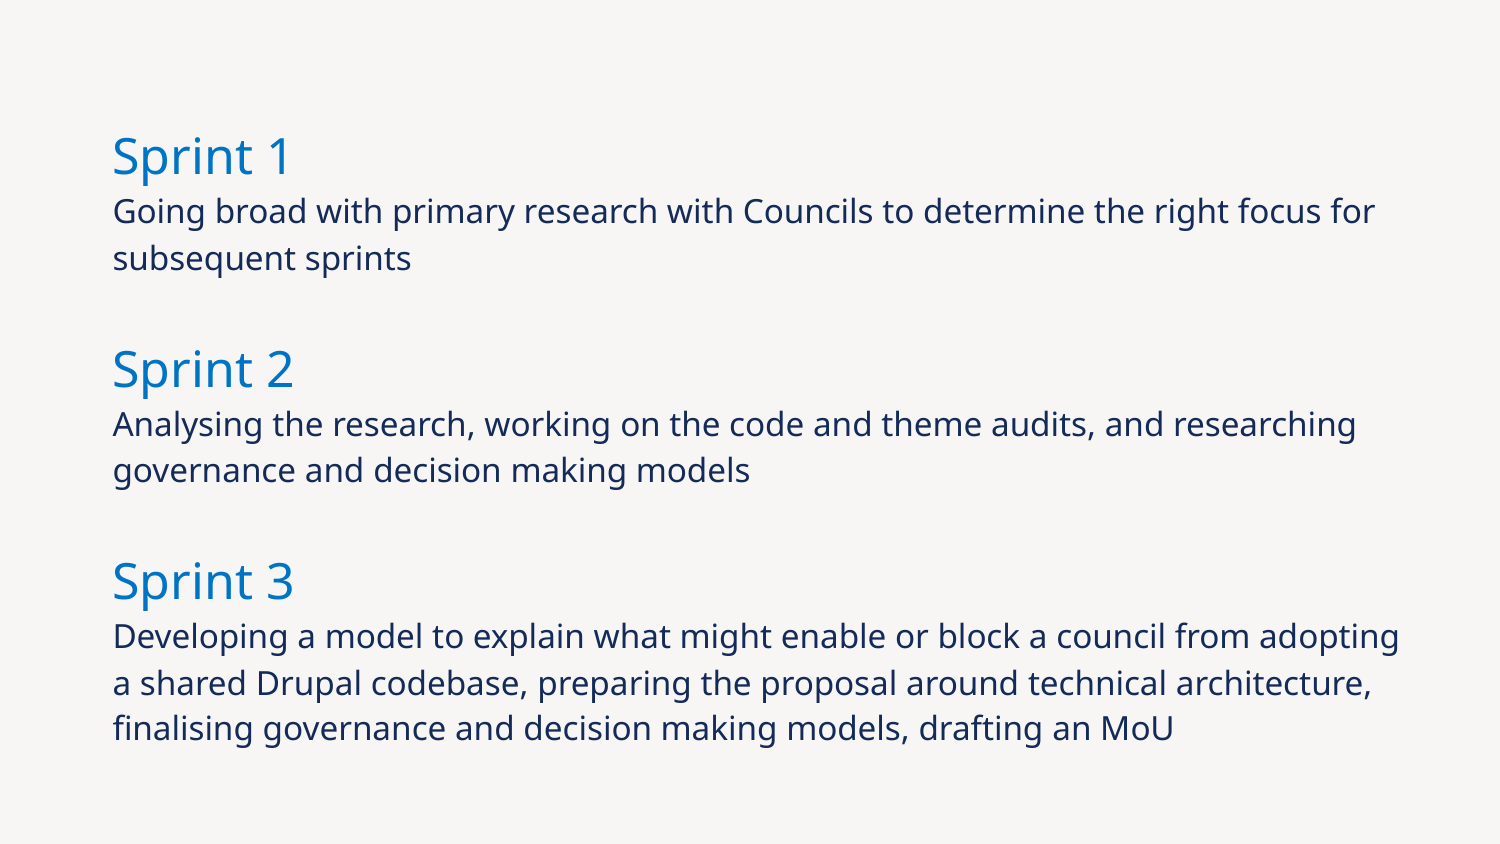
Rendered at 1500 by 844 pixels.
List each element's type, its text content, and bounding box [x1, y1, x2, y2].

text_box Sprint 1 Going broad with primary research with Councils to determine the right focus for subsequent sprints Sprint 2 Analysing the research, working on the code and theme audits, and researching governance and decision making models Sprint 3 Developing a model to explain what might enable or block a council from adopting a shared Drupal codebase, preparing the proposal around technical architecture, finalising governance and decision making models, drafting an MoU [112, 115, 1418, 743]
